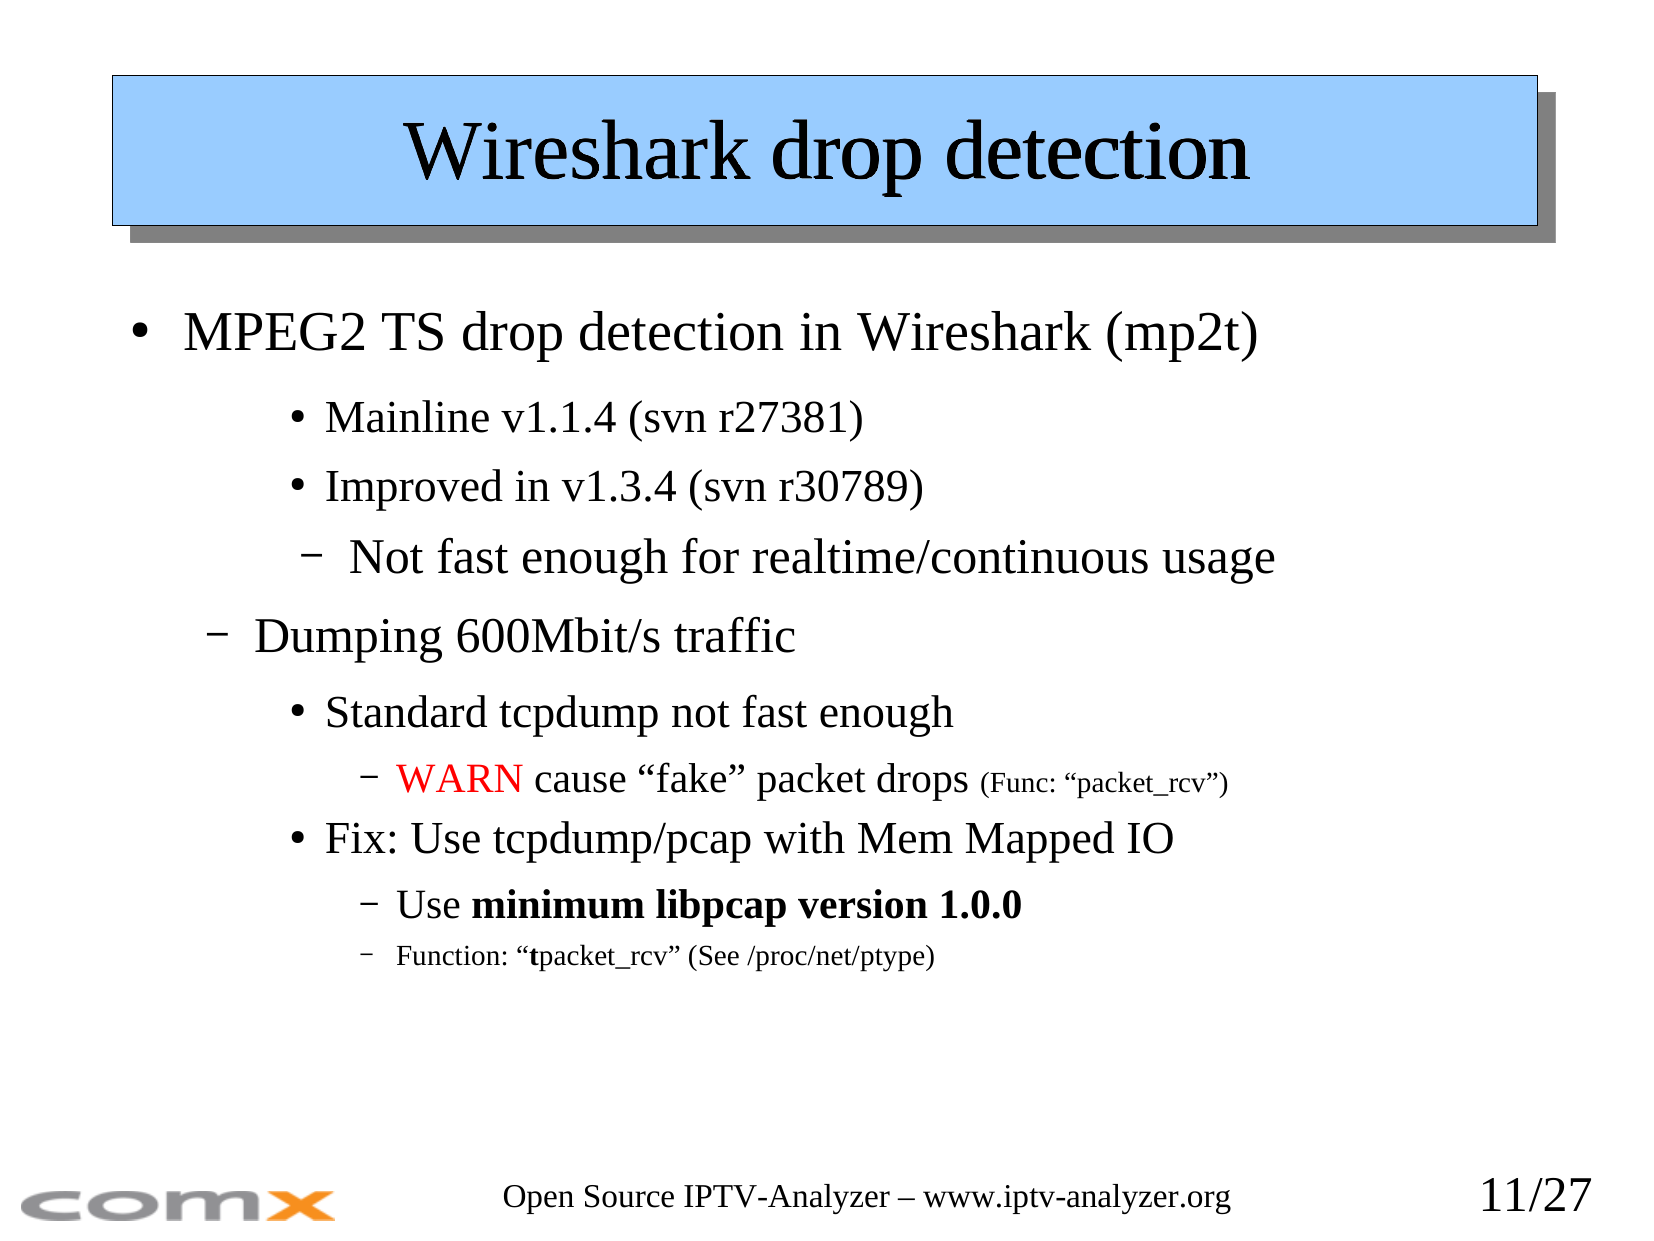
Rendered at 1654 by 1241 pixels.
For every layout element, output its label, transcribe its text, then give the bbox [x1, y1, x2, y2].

title Wireshark drop detection [116, 90, 1538, 211]
list MPEG2 TS drop detection in Wireshark (mp2t) Mainline v1.1.4 (svn r27381) Improved in v1.3.4 (svn r30789) Not fast enough for realtime/continuous usage Dumping 600Mbit/s traffic Standard tcpdump not fast enough WARN cause “fake” packet drops (Func: “packet_rcv”) Fix: Use tcpdump/pcap with Mem Mapped IO Use minimum libpcap version 1.0.0 Function: “tpacket_rcv” (See /proc/net/ptype) [112, 300, 1538, 1058]
picture [21, 1191, 335, 1221]
